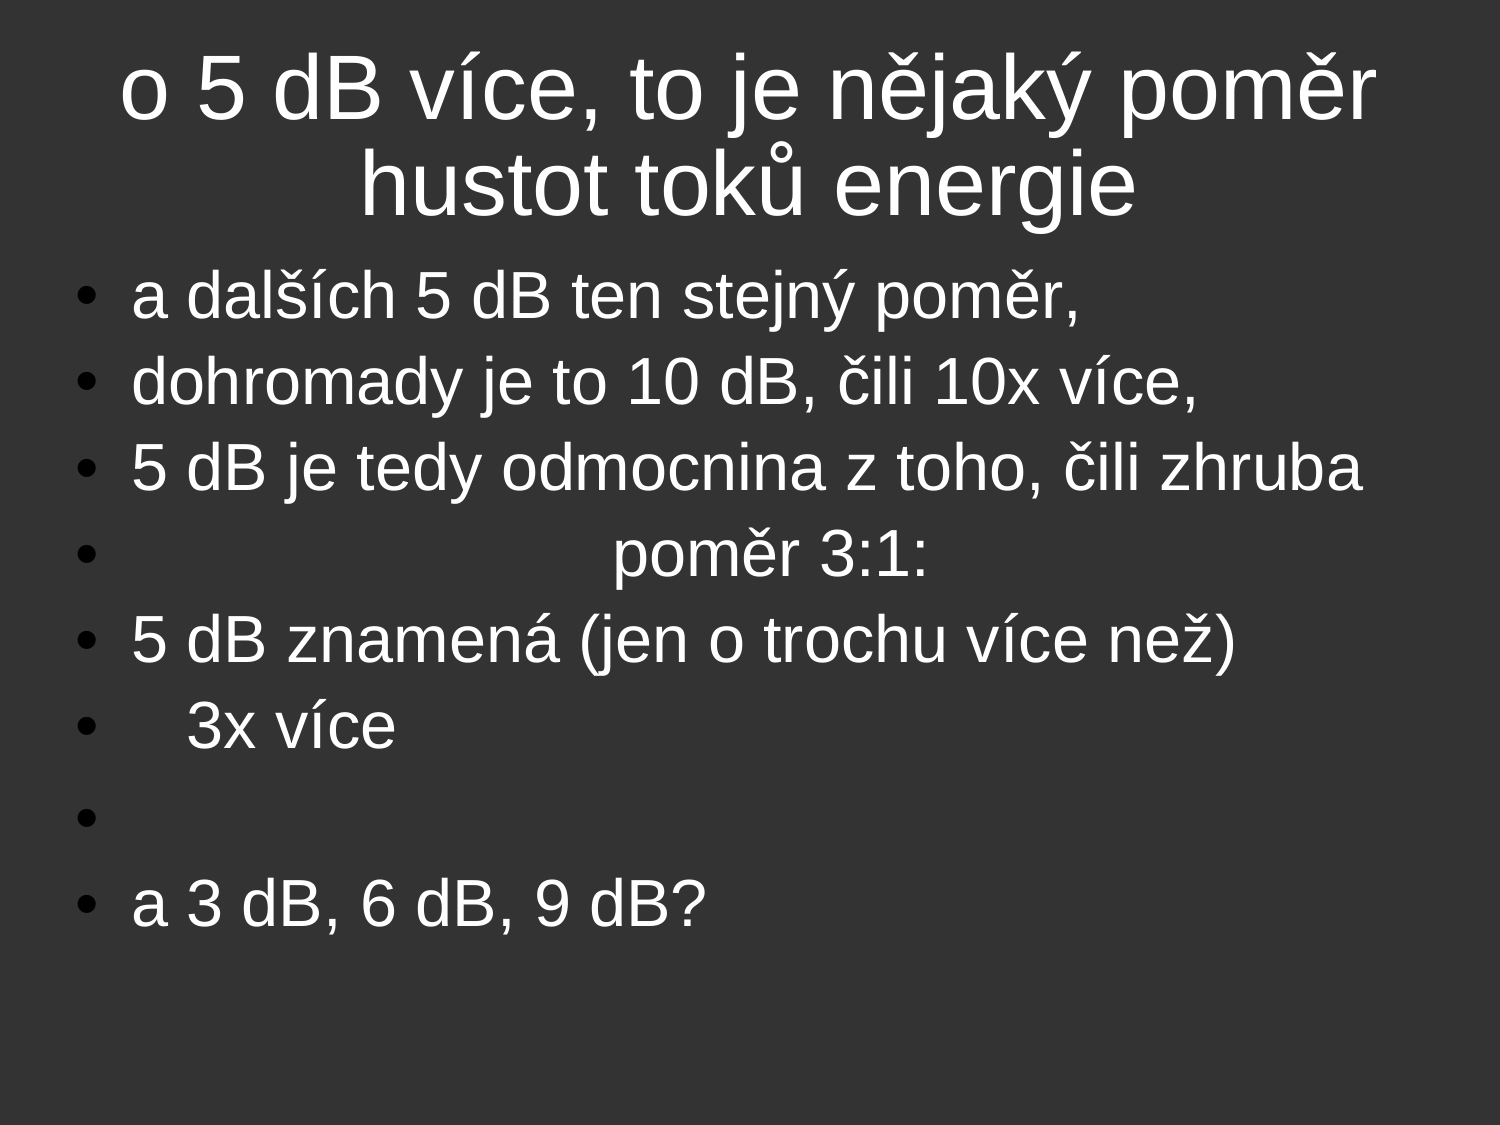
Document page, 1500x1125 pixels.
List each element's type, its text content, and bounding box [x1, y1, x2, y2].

title o 5 dB více, to je nějaký poměr hustot toků energie [75, 21, 1425, 257]
list a dalších 5 dB ten stejný poměr, dohromady je to 10 dB, čili 10x více, 5 dB je tedy odmocnina z toho, čili zhruba poměr 3:1: 5 dB znamená (jen o trochu více než) 3x více a 3 dB, 6 dB, 9 dB? [75, 262, 1425, 1038]
